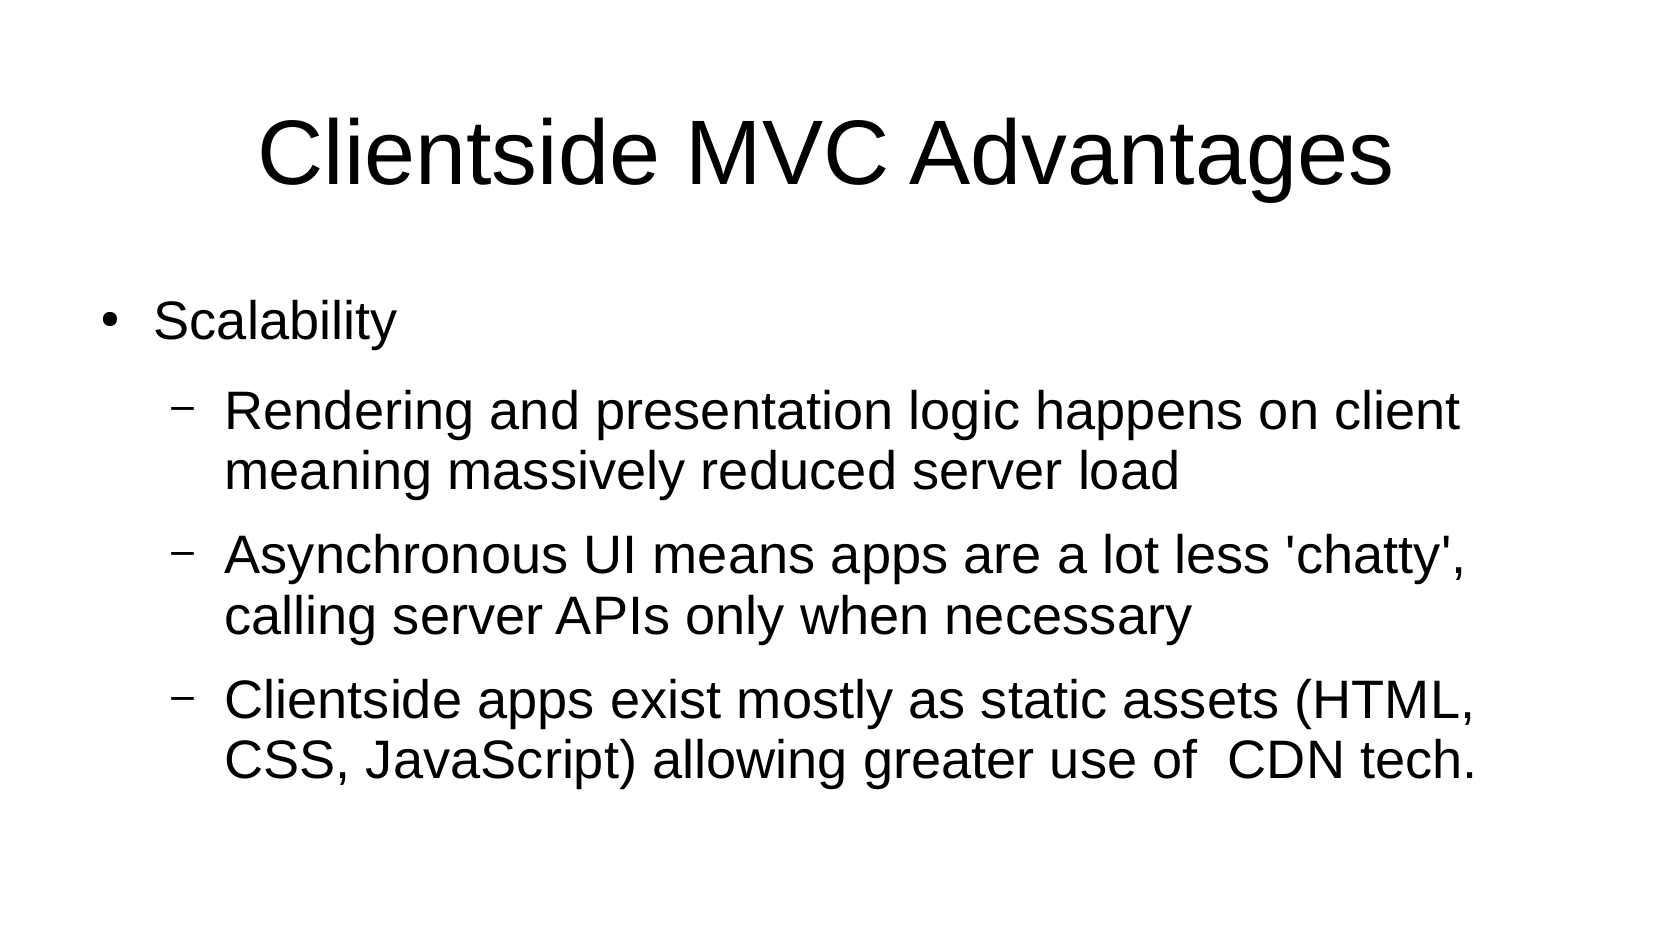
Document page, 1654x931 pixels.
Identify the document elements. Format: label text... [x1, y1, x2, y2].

title Clientside MVC Advantages [82, 49, 1571, 257]
list Scalability Rendering and presentation logic happens on client meaning massively reduced server load Asynchronous UI means apps are a lot less 'chatty', calling server APIs only when necessary Clientside apps exist mostly as static assets (HTML, CSS, JavaScript) allowing greater use of CDN tech. [82, 290, 1538, 931]
